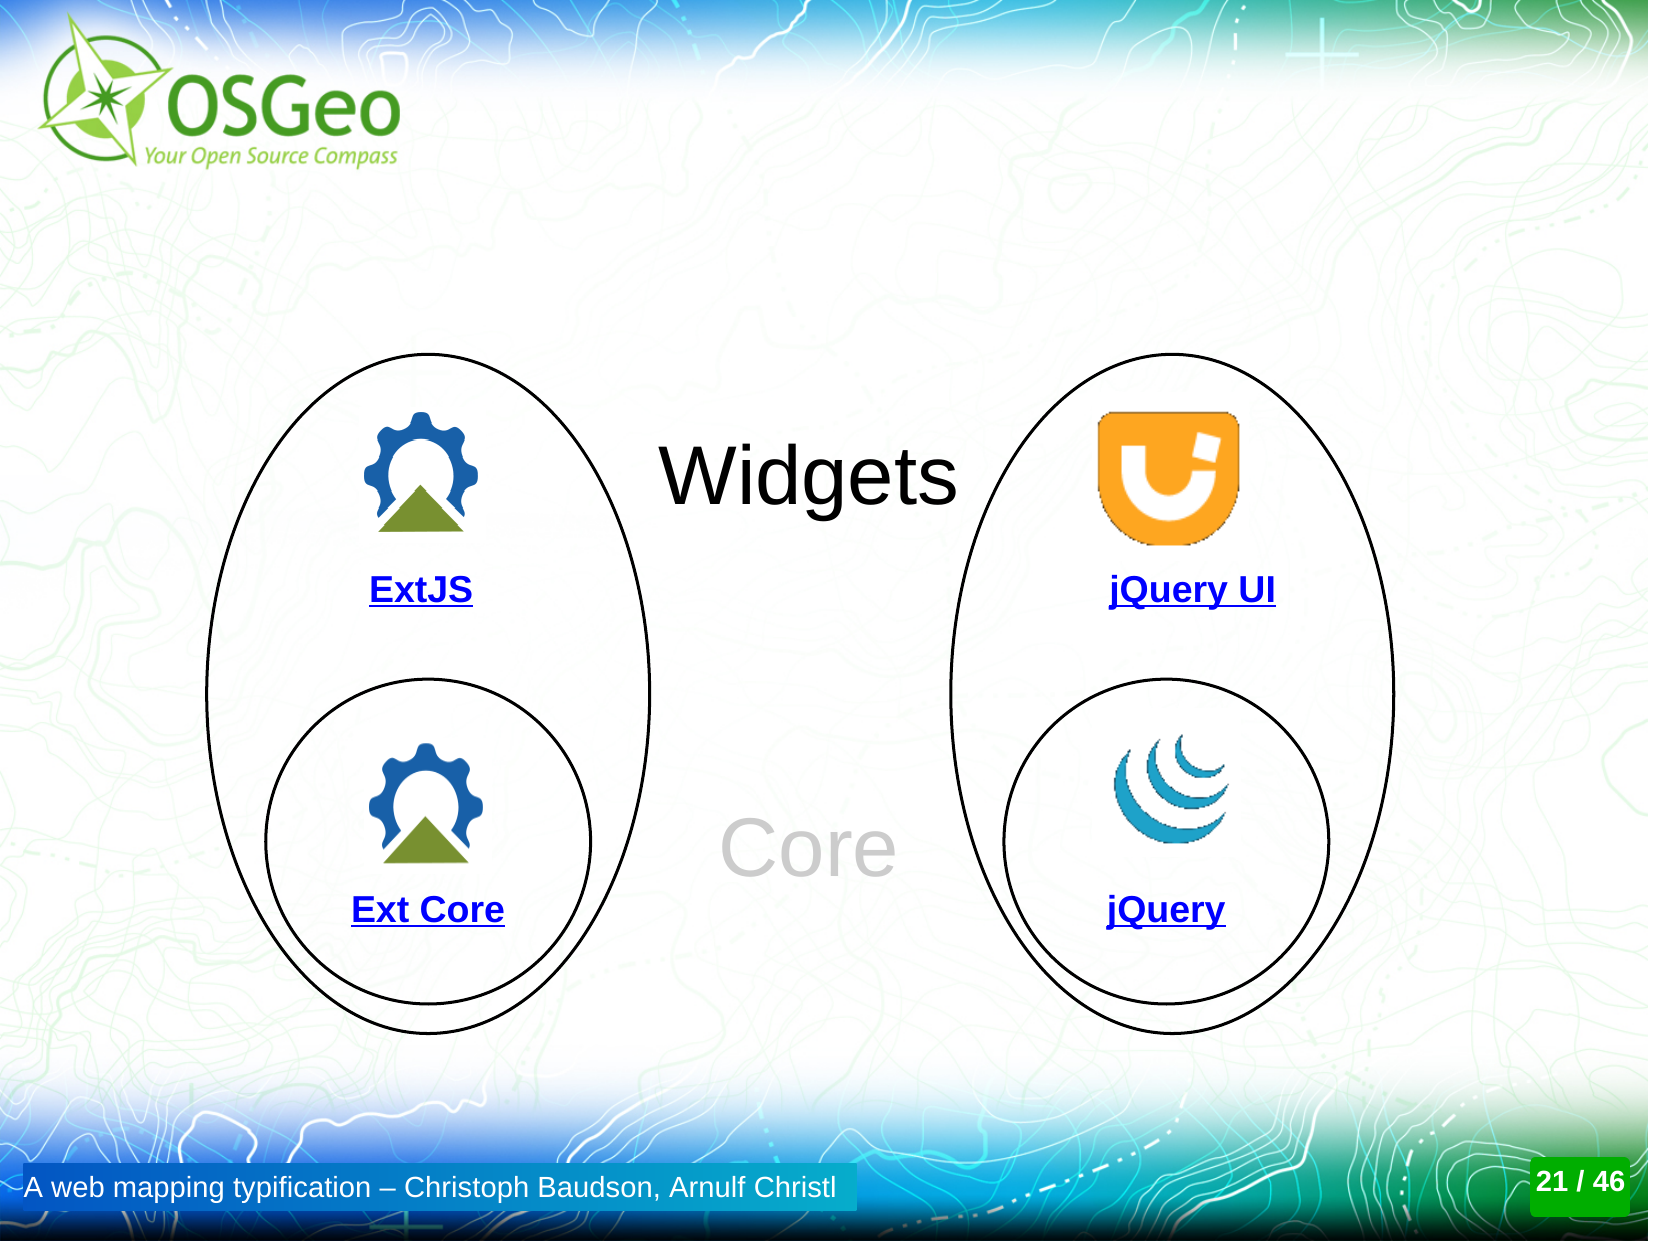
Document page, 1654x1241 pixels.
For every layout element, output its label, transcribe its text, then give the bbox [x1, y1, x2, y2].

text_box jQuery [1092, 881, 1241, 945]
text_box [975, 354, 1394, 1034]
text_box Ext Core [336, 881, 520, 945]
text_box ExtJS [354, 561, 534, 637]
text_box [206, 354, 643, 1034]
picture [0, 0, 1648, 1241]
text_box jQuery UI [1094, 561, 1292, 625]
text_box Widgets Core [643, 236, 975, 974]
